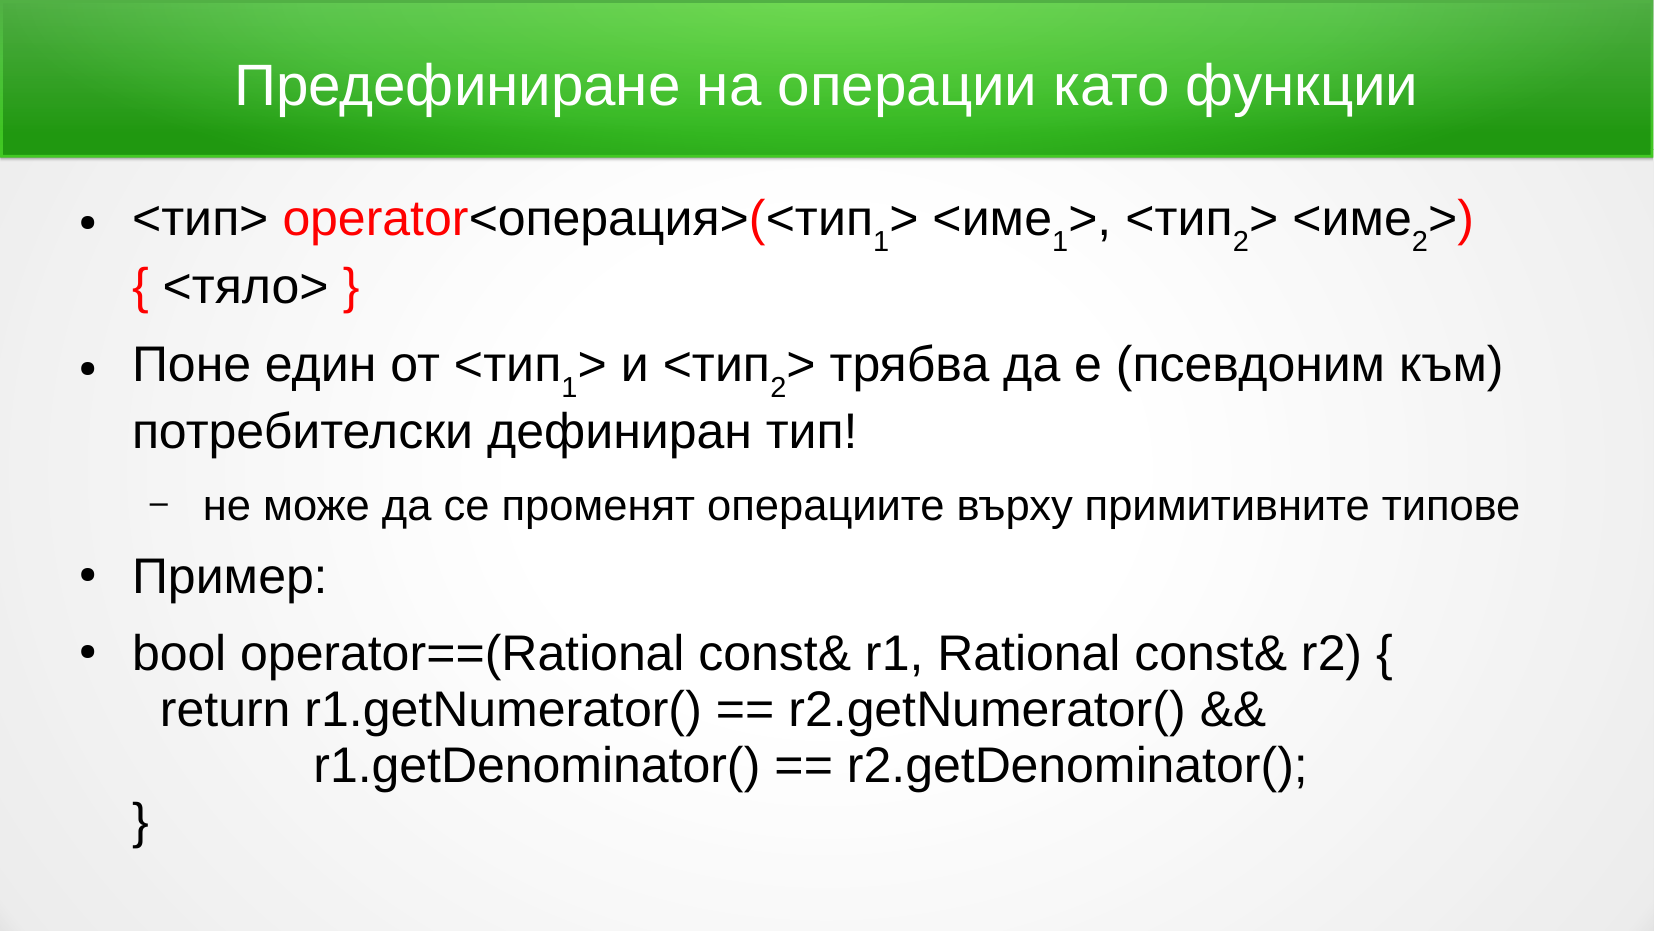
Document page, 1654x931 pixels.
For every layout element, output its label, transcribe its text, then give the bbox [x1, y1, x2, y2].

list <тип> operator<операция>(<тип1> <име1>, <тип2> <име2>) { <тяло> } Поне един от <тип1> и <тип2> трябва да е (псевдоним към) потребителски дефиниран тип! не може да се променят операциите върху примитивните типове Пример: bool operator==(Rational const& r1, Rational const& r2) { return r1.getNumerator() == r2.getNumerator() && r1.getDenominator() == r2.getDenominator(); } [61, 190, 1583, 886]
title Предефиниране на операции като функции [82, 36, 1571, 135]
